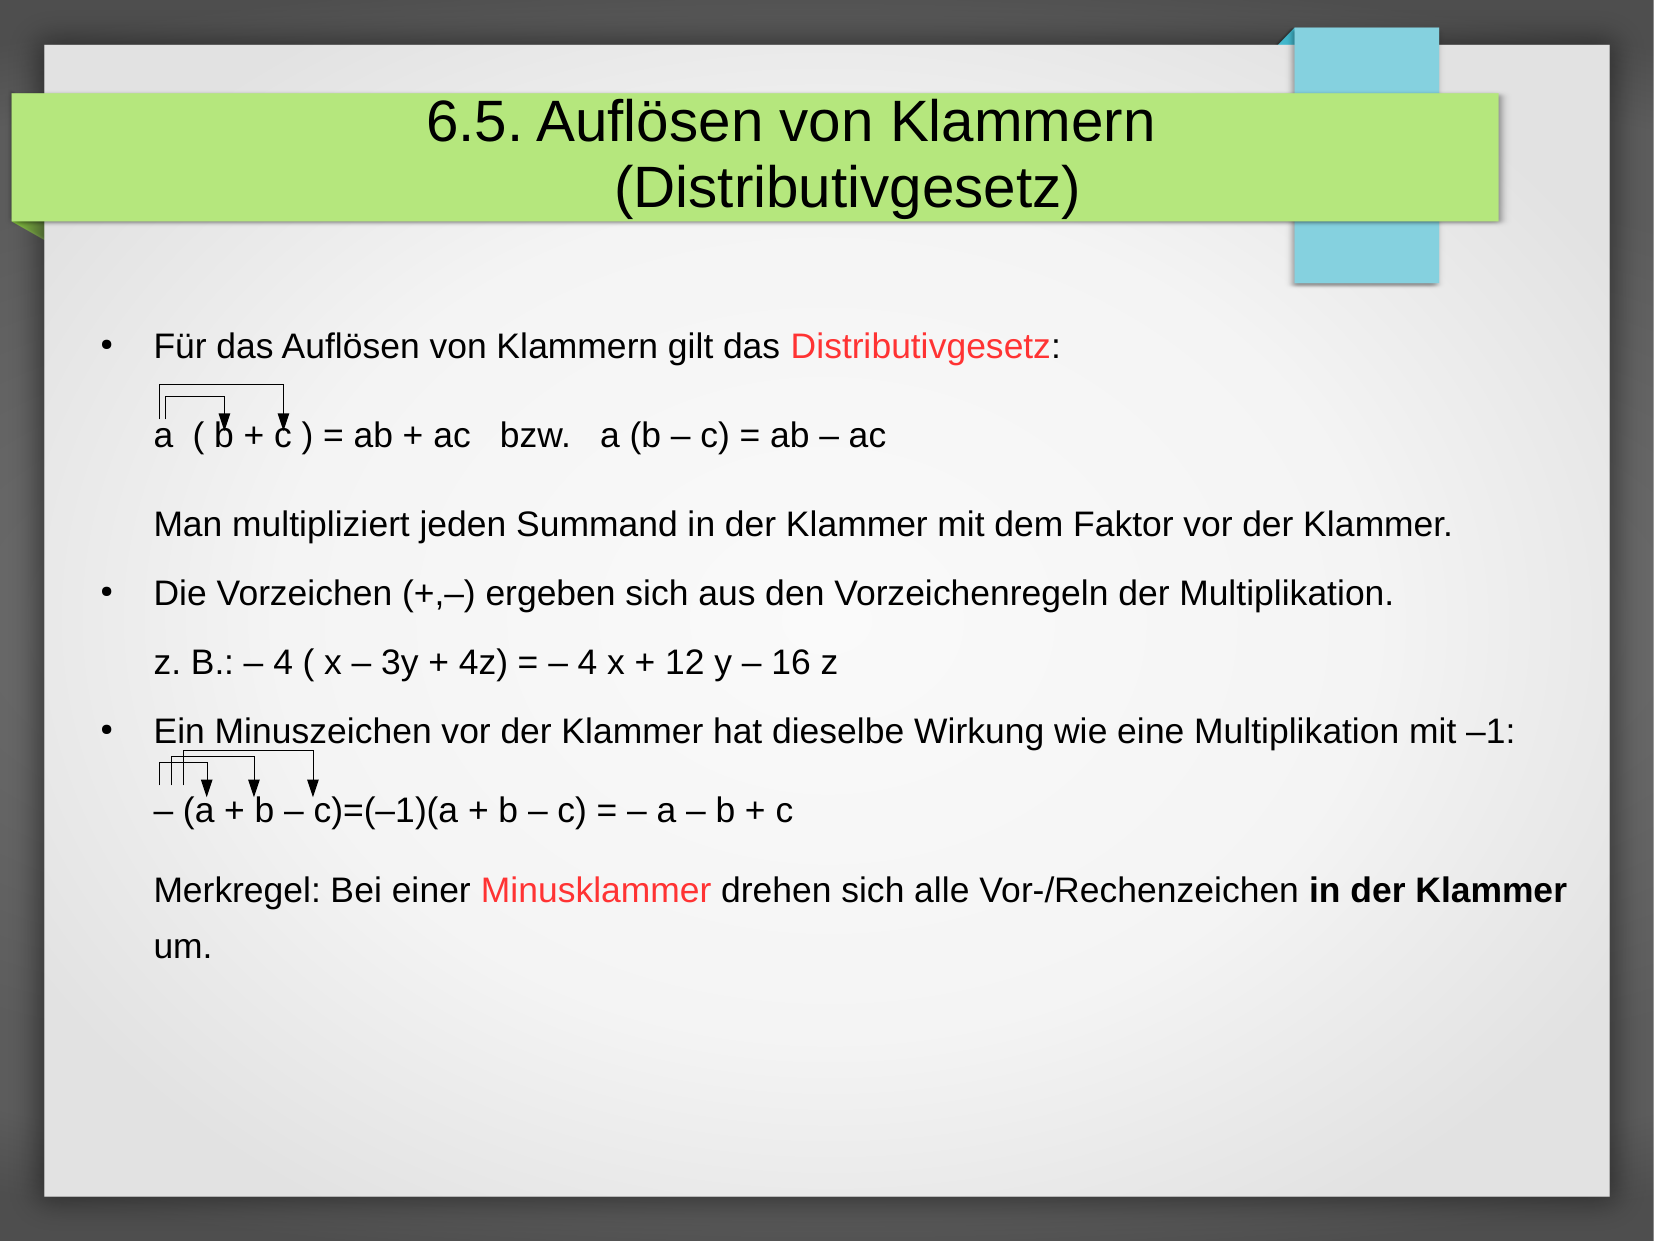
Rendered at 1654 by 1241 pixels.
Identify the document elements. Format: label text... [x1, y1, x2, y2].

picture [0, 0, 1654, 1241]
list Für das Auflösen von Klammern gilt das Distributivgesetz: a ( b + c ) = ab + ac bzw. a (b – c) = ab – ac Man multipliziert jeden Summand in der Klammer mit dem Faktor vor der Klammer. Die Vorzeichen (+,–) ergeben sich aus den Vorzeichenregeln der Multiplikation. z. B.: – 4 ( x – 3y + 4z) = – 4 x + 12 y – 16 z Ein Minuszeichen vor der Klammer hat dieselbe Wirkung wie eine Multiplikation mit –1: – (a + b – c)=(–1)(a + b – c) = – a – b + c Merkregel: Bei einer Minusklammer drehen sich alle Vor-/Rechenzeichen in der Klammer um. [82, 326, 1571, 1046]
title 6.5. Auflösen von Klammern (Distributivgesetz) [82, 70, 1501, 239]
